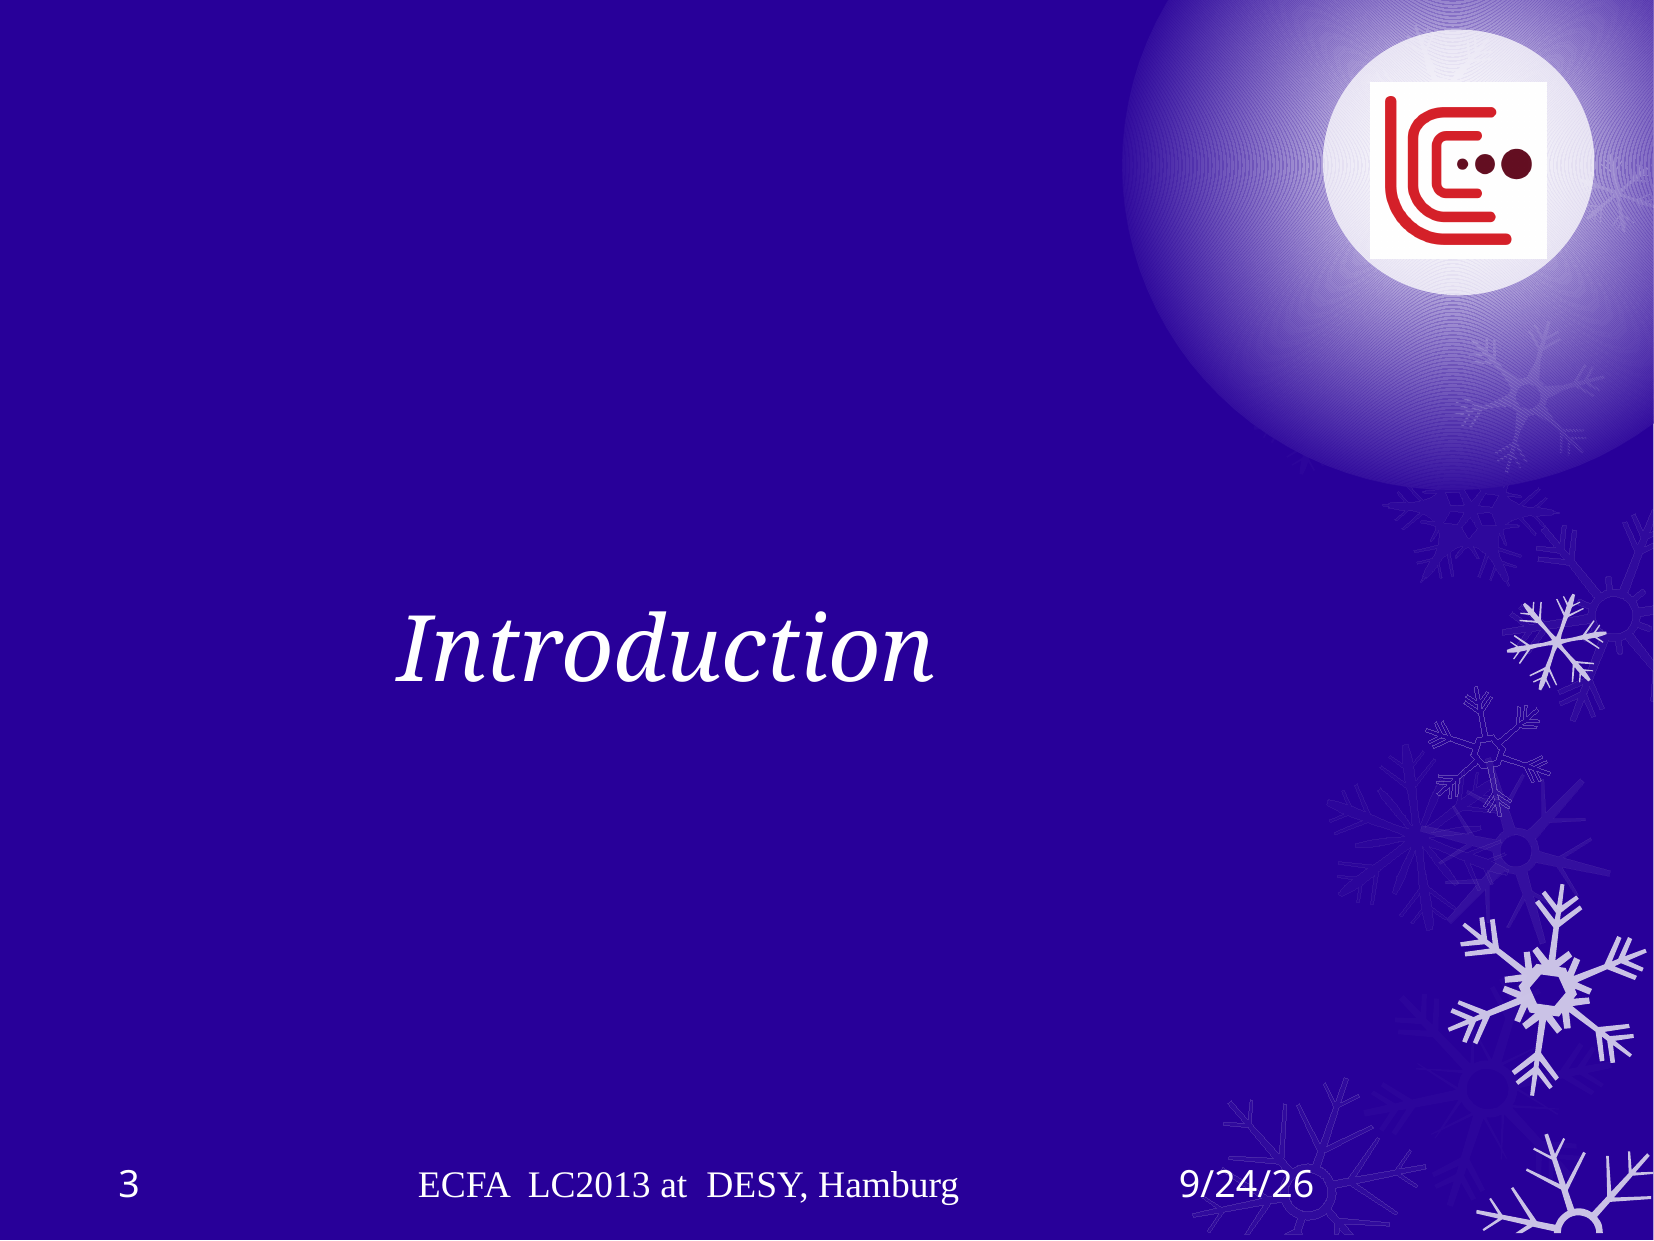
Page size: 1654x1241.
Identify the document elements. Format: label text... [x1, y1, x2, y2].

picture [1476, 82, 1547, 259]
subtitle Introduction [188, 70, 1476, 1109]
